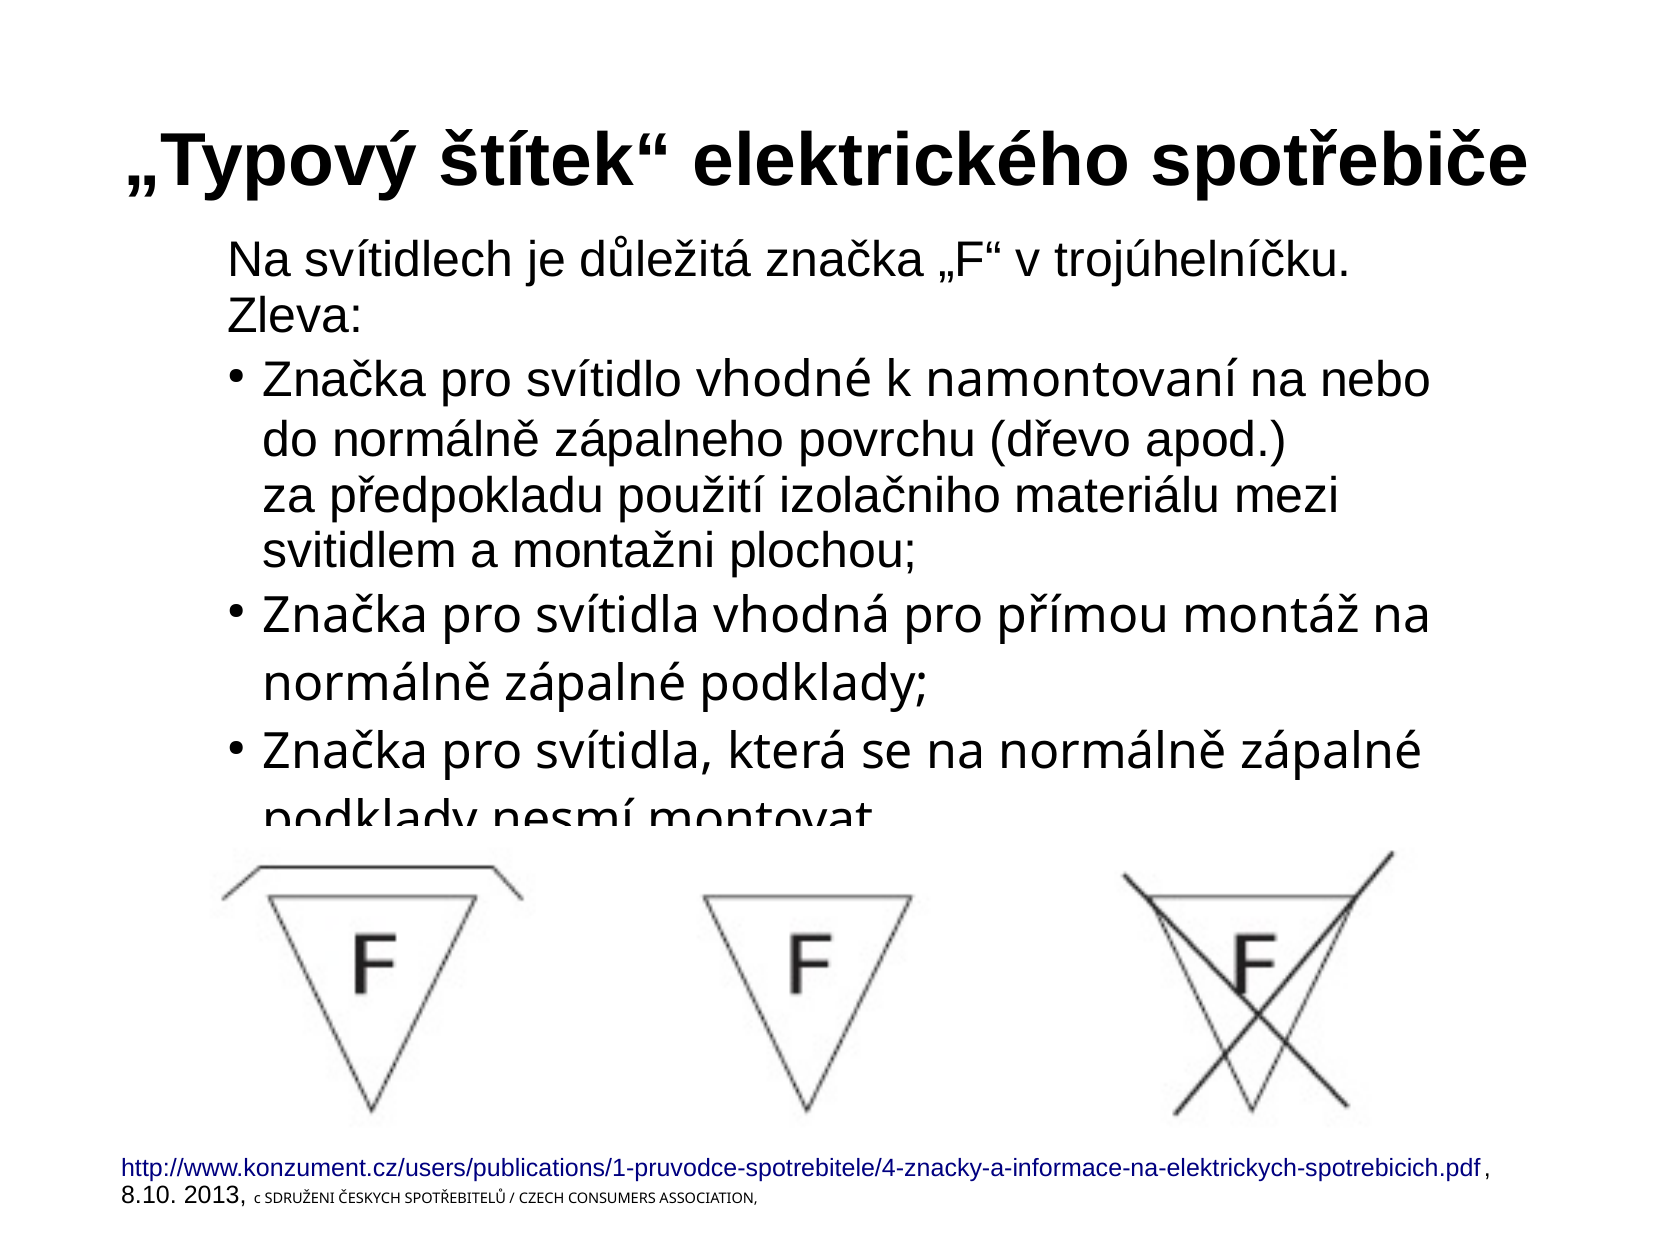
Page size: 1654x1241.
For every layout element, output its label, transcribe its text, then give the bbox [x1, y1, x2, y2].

title „Typový štítek“ elektrického spotřebiče [82, 94, 1571, 225]
picture [188, 826, 1461, 1145]
text_box http://www.konzument.cz/users/publications/1-pruvodce-spotrebitele/4-znacky-a-informace-na-elektrickych-spotrebicich.pdf, 8.10. 2013, c SDRUŽENI ČESKYCH SPOTŘEBITELŮ / CZECH CONSUMERS ASSOCIATION, [106, 1145, 1583, 1217]
text_box Na svítidlech je důležitá značka „F“ v trojúhelníčku. Zleva: Značka pro svítidlo vhodné k namontovaní na nebo do normálně zápalneho povrchu (dřevo apod.) za předpokladu použití izolačniho materiálu mezi svitidlem a montažni plochou; Značka pro svítidla vhodná pro přímou montáž na normálně zápalné podklady; Značka pro svítidla, která se na normálně zápalné podklady nesmí montovat. [212, 249, 1489, 834]
